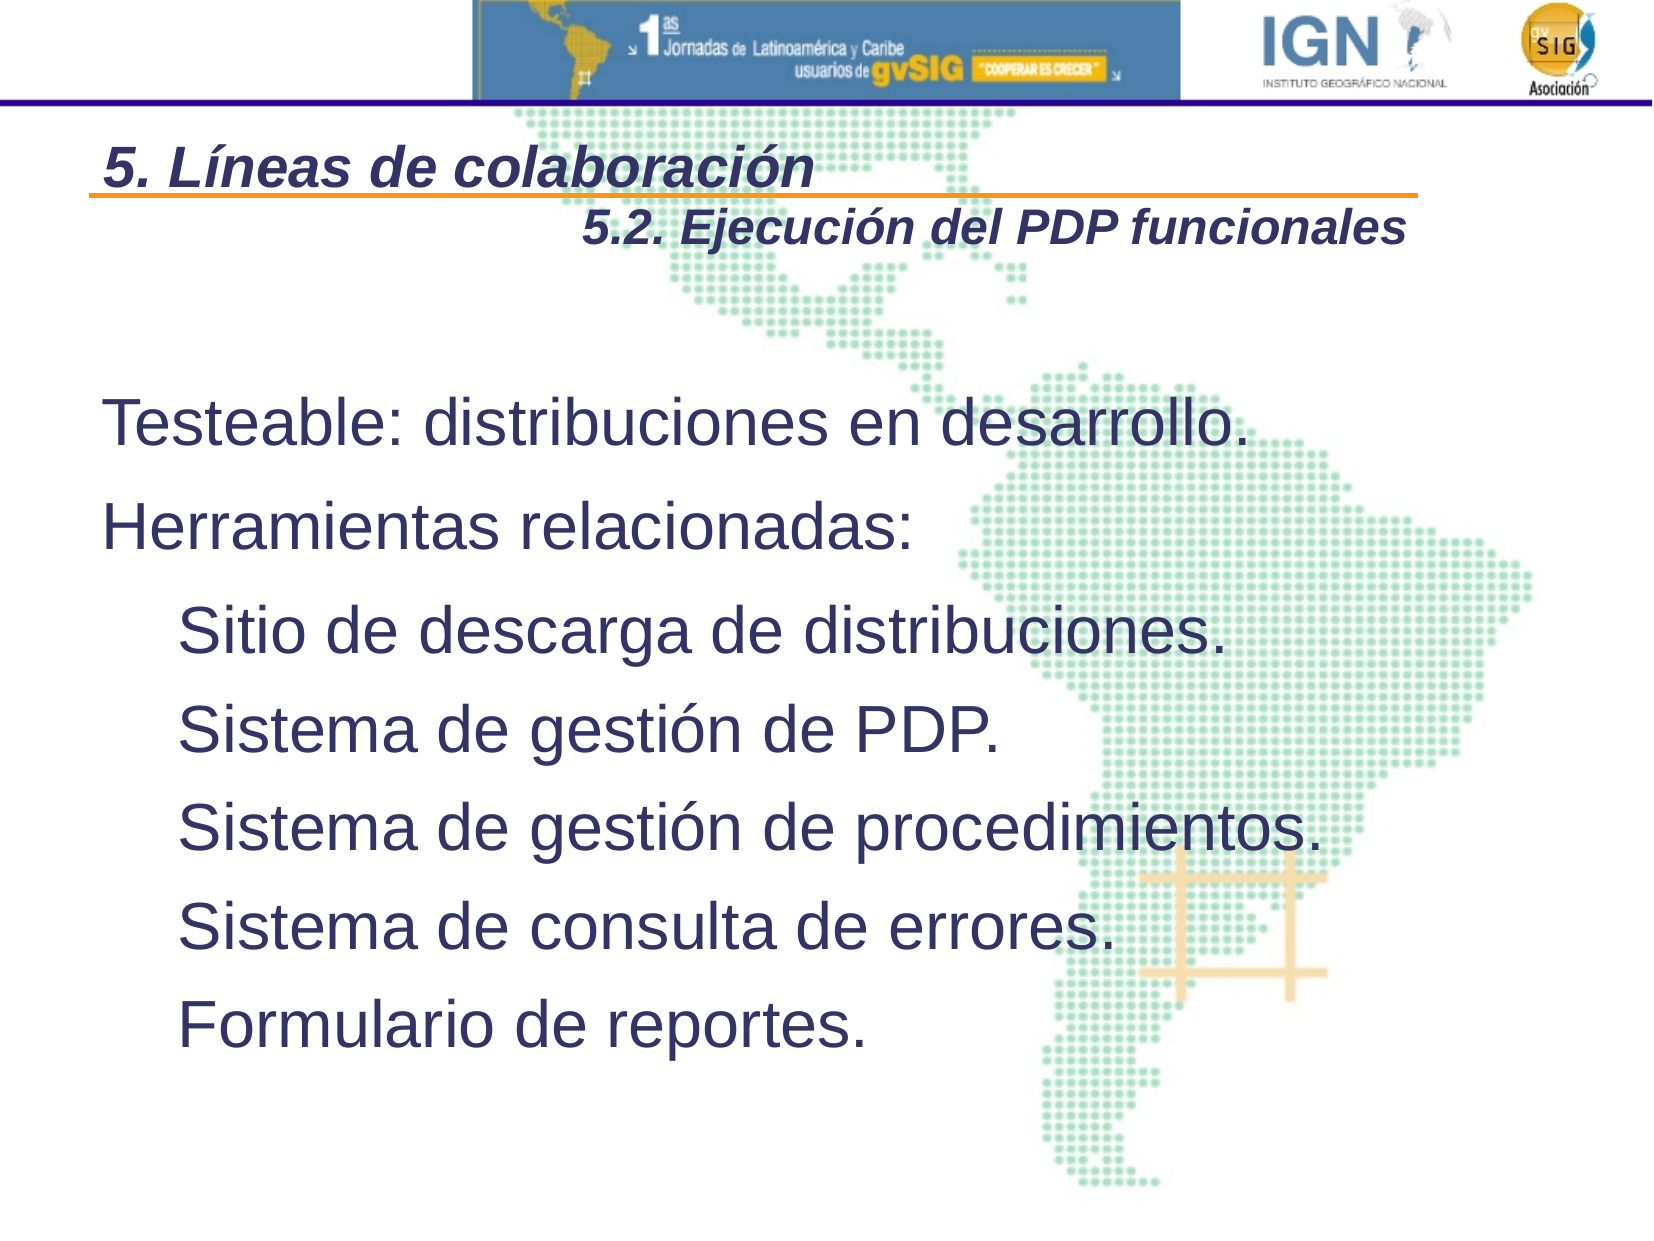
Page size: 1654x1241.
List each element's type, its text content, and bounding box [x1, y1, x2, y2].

picture [0, 0, 1653, 1238]
text_box 5. Líneas de colaboración [89, 126, 1389, 193]
list Testeable: distribuciones en desarrollo. Herramientas relacionadas: Sitio de descarga de distribuciones. Sistema de gestión de PDP. Sistema de gestión de procedimientos. Sistema de consulta de errores. Formulario de reportes. [83, 384, 1572, 1117]
text_box 5.2. Ejecución del PDP funcionales [124, 191, 1424, 265]
